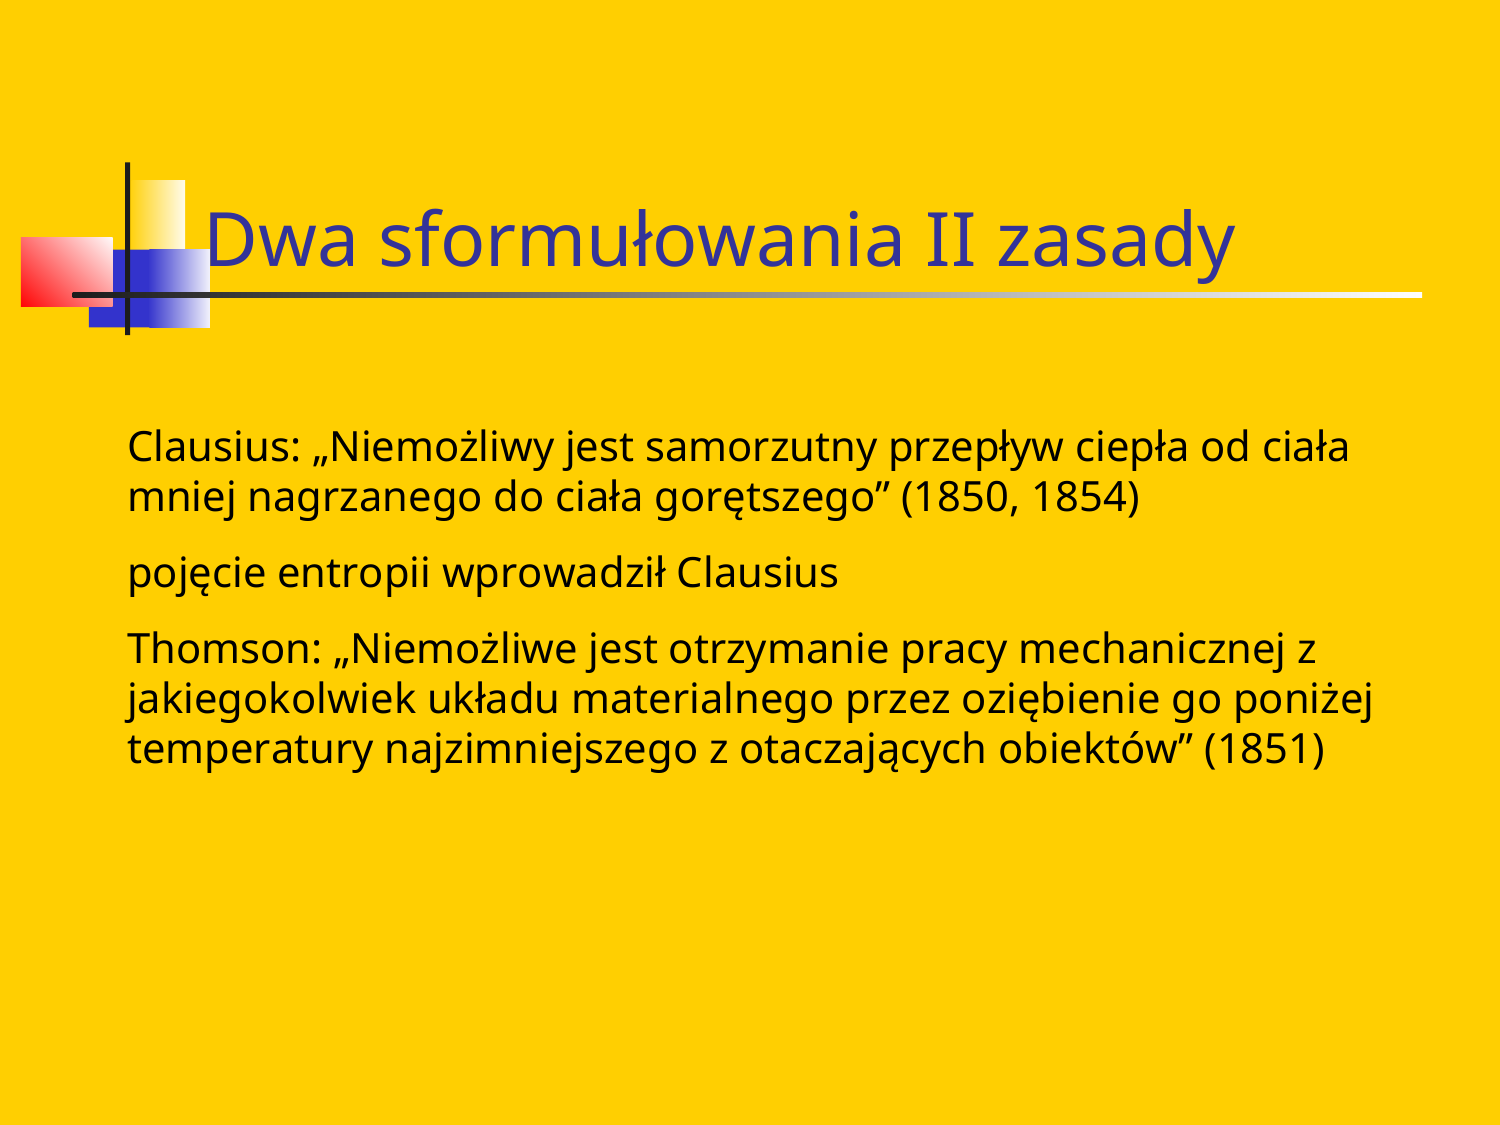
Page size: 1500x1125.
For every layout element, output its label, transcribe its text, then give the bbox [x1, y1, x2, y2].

title Dwa sformułowania II zasady [188, 101, 1468, 289]
text_box Clausius: „Niemożliwy jest samorzutny przepływ ciepła od ciała mniej nagrzanego do ciała gorętszego” (1850, 1854) pojęcie entropii wprowadził Clausius Thomson: „Niemożliwe jest otrzymanie pracy mechanicznej z jakiegokolwiek układu materialnego przez oziębienie go poniżej temperatury najzimniejszego z otaczających obiektów” (1851) [112, 412, 1401, 781]
